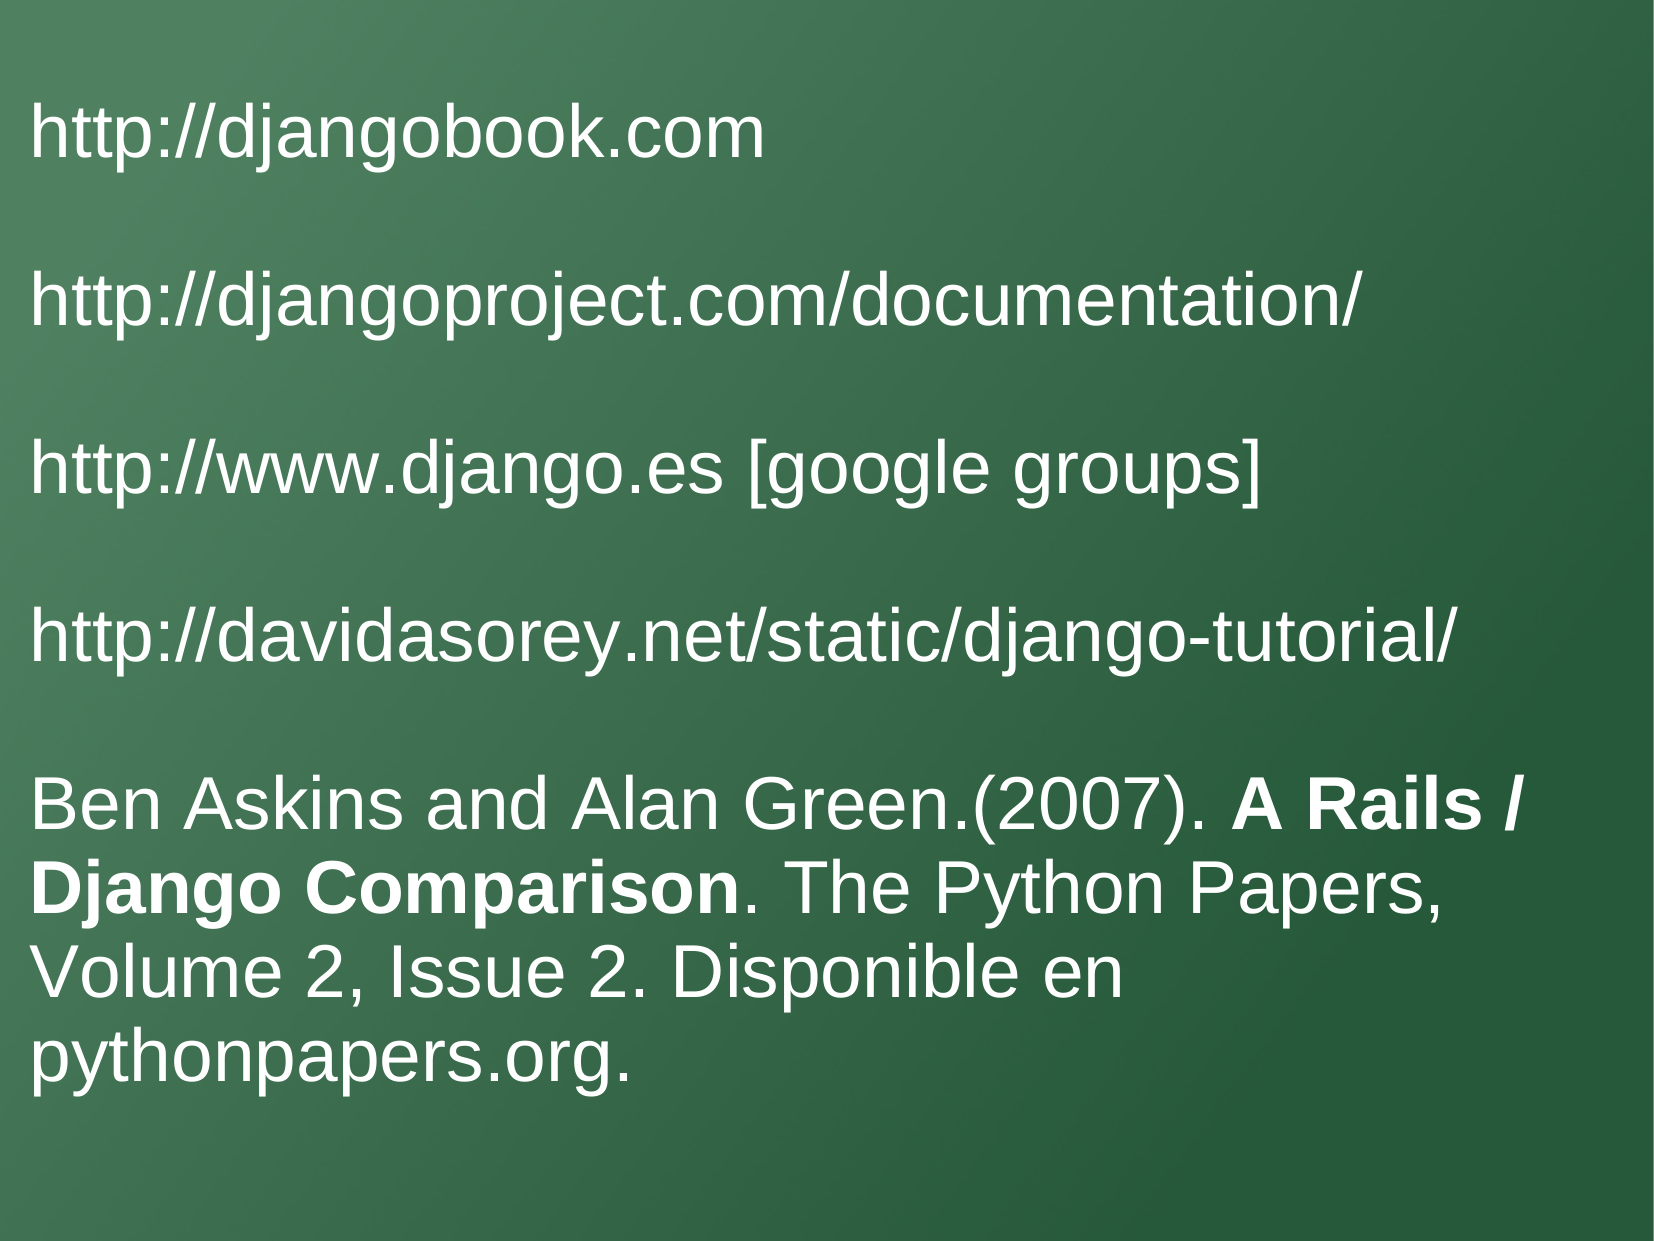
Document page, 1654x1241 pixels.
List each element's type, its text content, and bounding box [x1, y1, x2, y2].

subtitle http://djangobook.com http://djangoproject.com/documentation/ http://www.django.es [google groups] http://davidasorey.net/static/django-tutorial/ Ben Askins and Alan Green.(2007). A Rails / Django Comparison. The Python Papers, Volume 2, Issue 2. Disponible en pythonpapers.org. [29, 89, 1571, 1173]
picture [0, 0, 1654, 1241]
